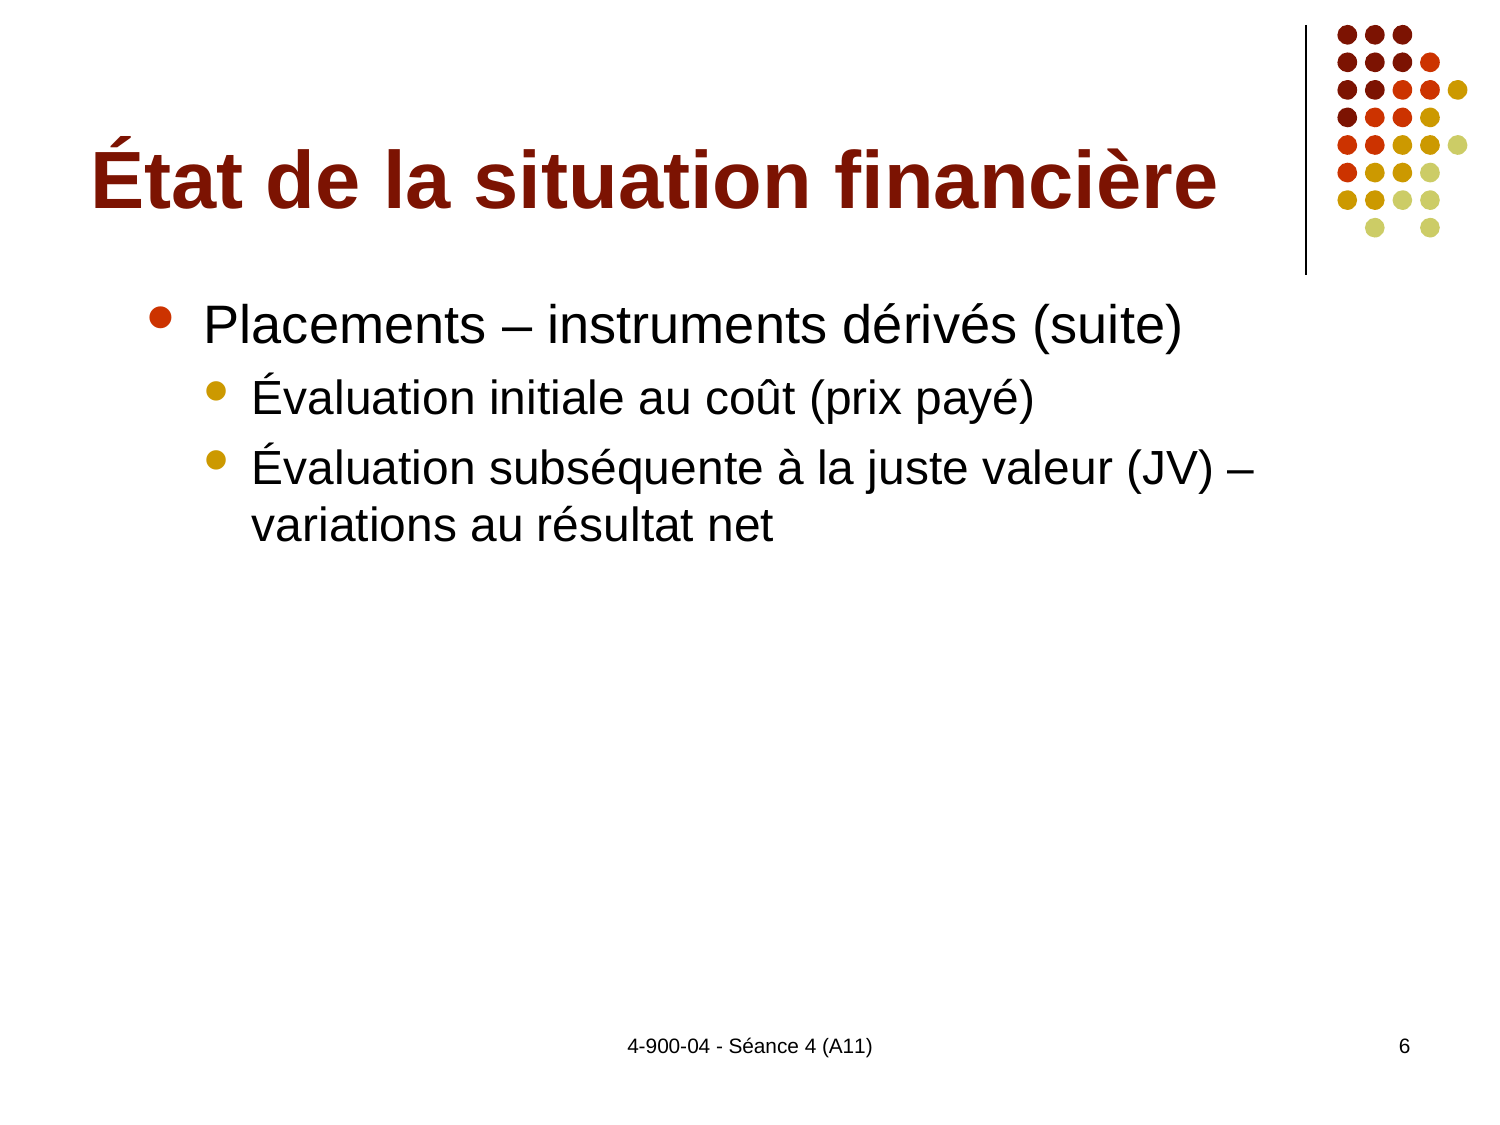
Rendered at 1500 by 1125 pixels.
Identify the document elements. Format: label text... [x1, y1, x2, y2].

text_box <numéro> [1074, 1025, 1426, 1101]
text_box 4-900-04 - Séance 4 (A11) [512, 1025, 988, 1101]
title État de la situation financière [74, 20, 1313, 233]
list Placements – instruments dérivés (suite) Évaluation initiale au coût (prix payé) Évaluation subséquente à la juste valeur (JV) – variations au résultat net [75, 282, 1426, 1006]
